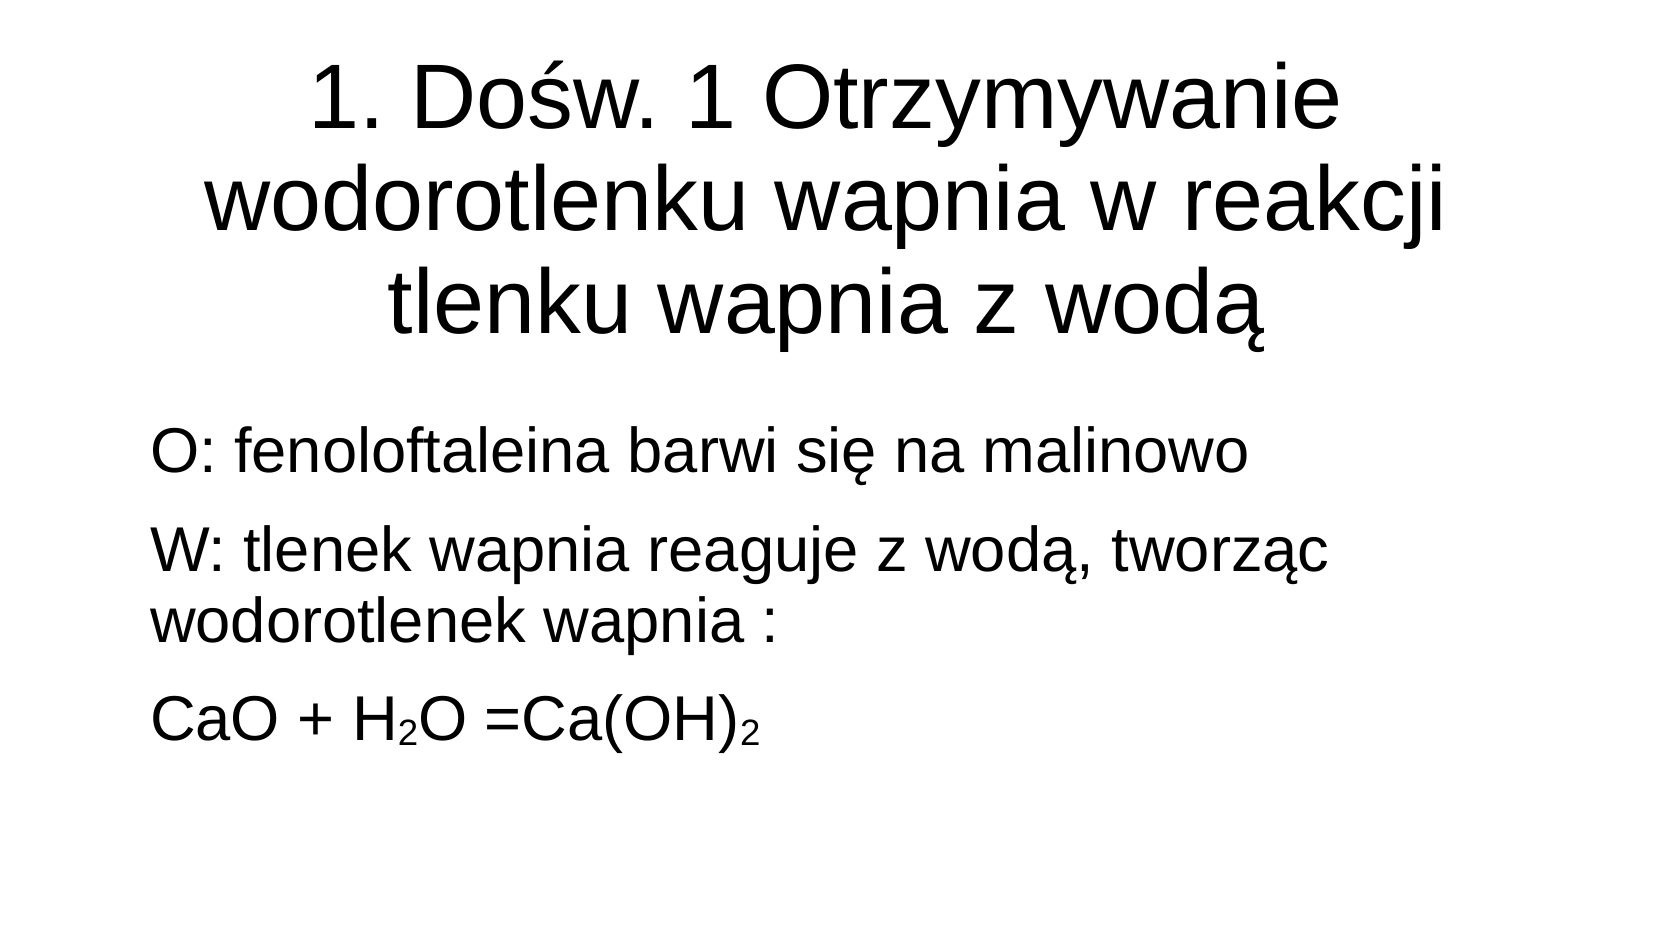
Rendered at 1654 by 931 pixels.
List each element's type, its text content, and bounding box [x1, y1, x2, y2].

list O: fenoloftaleina barwi się na malinowo W: tlenek wapnia reaguje z wodą, tworząc wodorotlenek wapnia : CaO + H2O =Ca(OH)2 [82, 217, 1571, 758]
title 1. Dośw. 1 Otrzymywanie wodorotlenku wapnia w reakcji tlenku wapnia z wodą [82, 45, 1571, 217]
